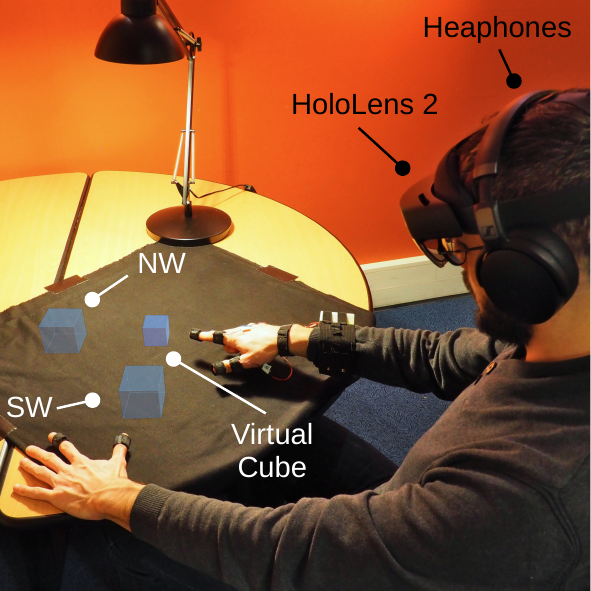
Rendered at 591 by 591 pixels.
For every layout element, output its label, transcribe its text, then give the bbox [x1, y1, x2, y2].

text_box Virtual Cube [206, 428, 338, 474]
text_box Heaphones [394, 5, 591, 51]
text_box HoloLens 2 [262, 81, 468, 127]
text_box NW [110, 241, 213, 286]
text_box SW [0, 384, 82, 430]
picture [0, 0, 591, 591]
